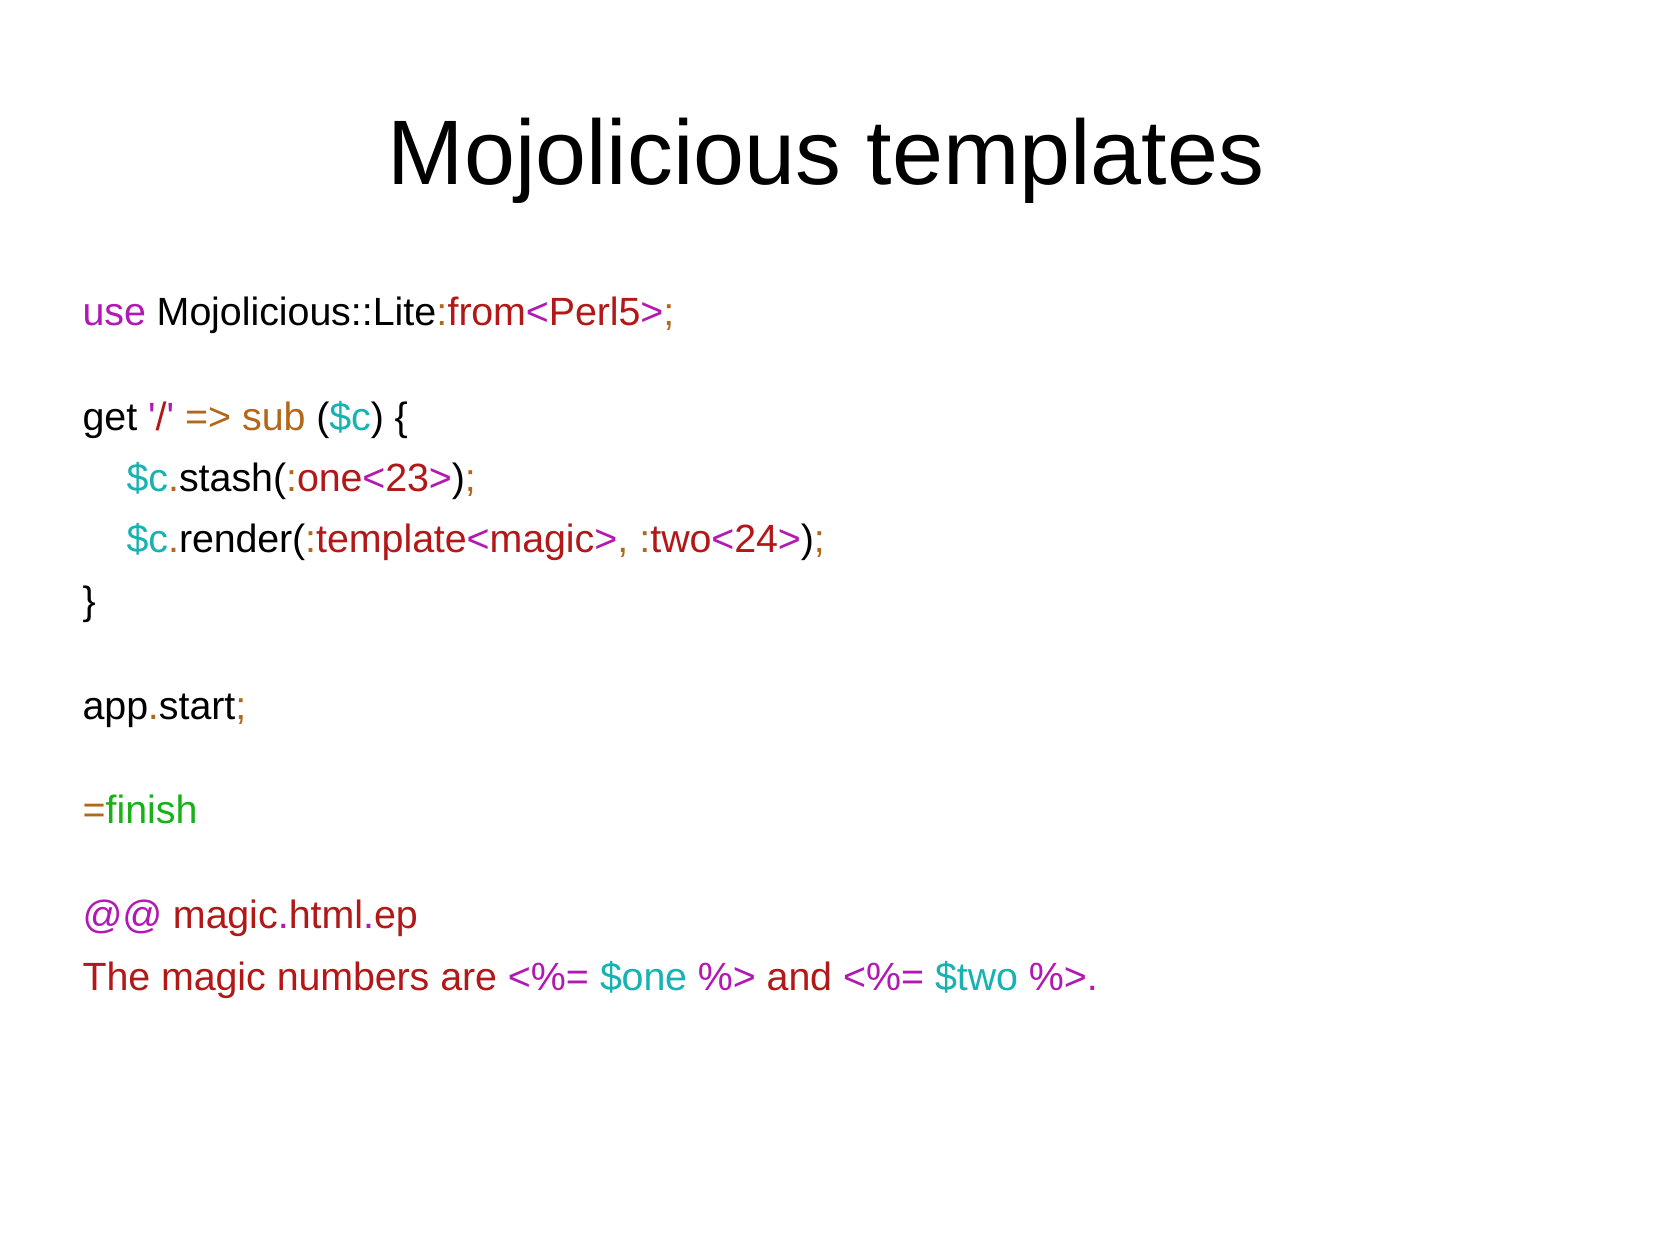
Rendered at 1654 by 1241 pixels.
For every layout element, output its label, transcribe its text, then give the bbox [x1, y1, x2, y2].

list use Mojolicious::Lite:from<Perl5>; get '/' => sub ($c) { $c.stash(:one<23>); $c.render(:template<magic>, :two<24>); } app.start; =finish @@ magic.html.ep The magic numbers are <%= $one %> and <%= $two %>. [82, 290, 1571, 1010]
title Mojolicious templates [82, 49, 1571, 257]
